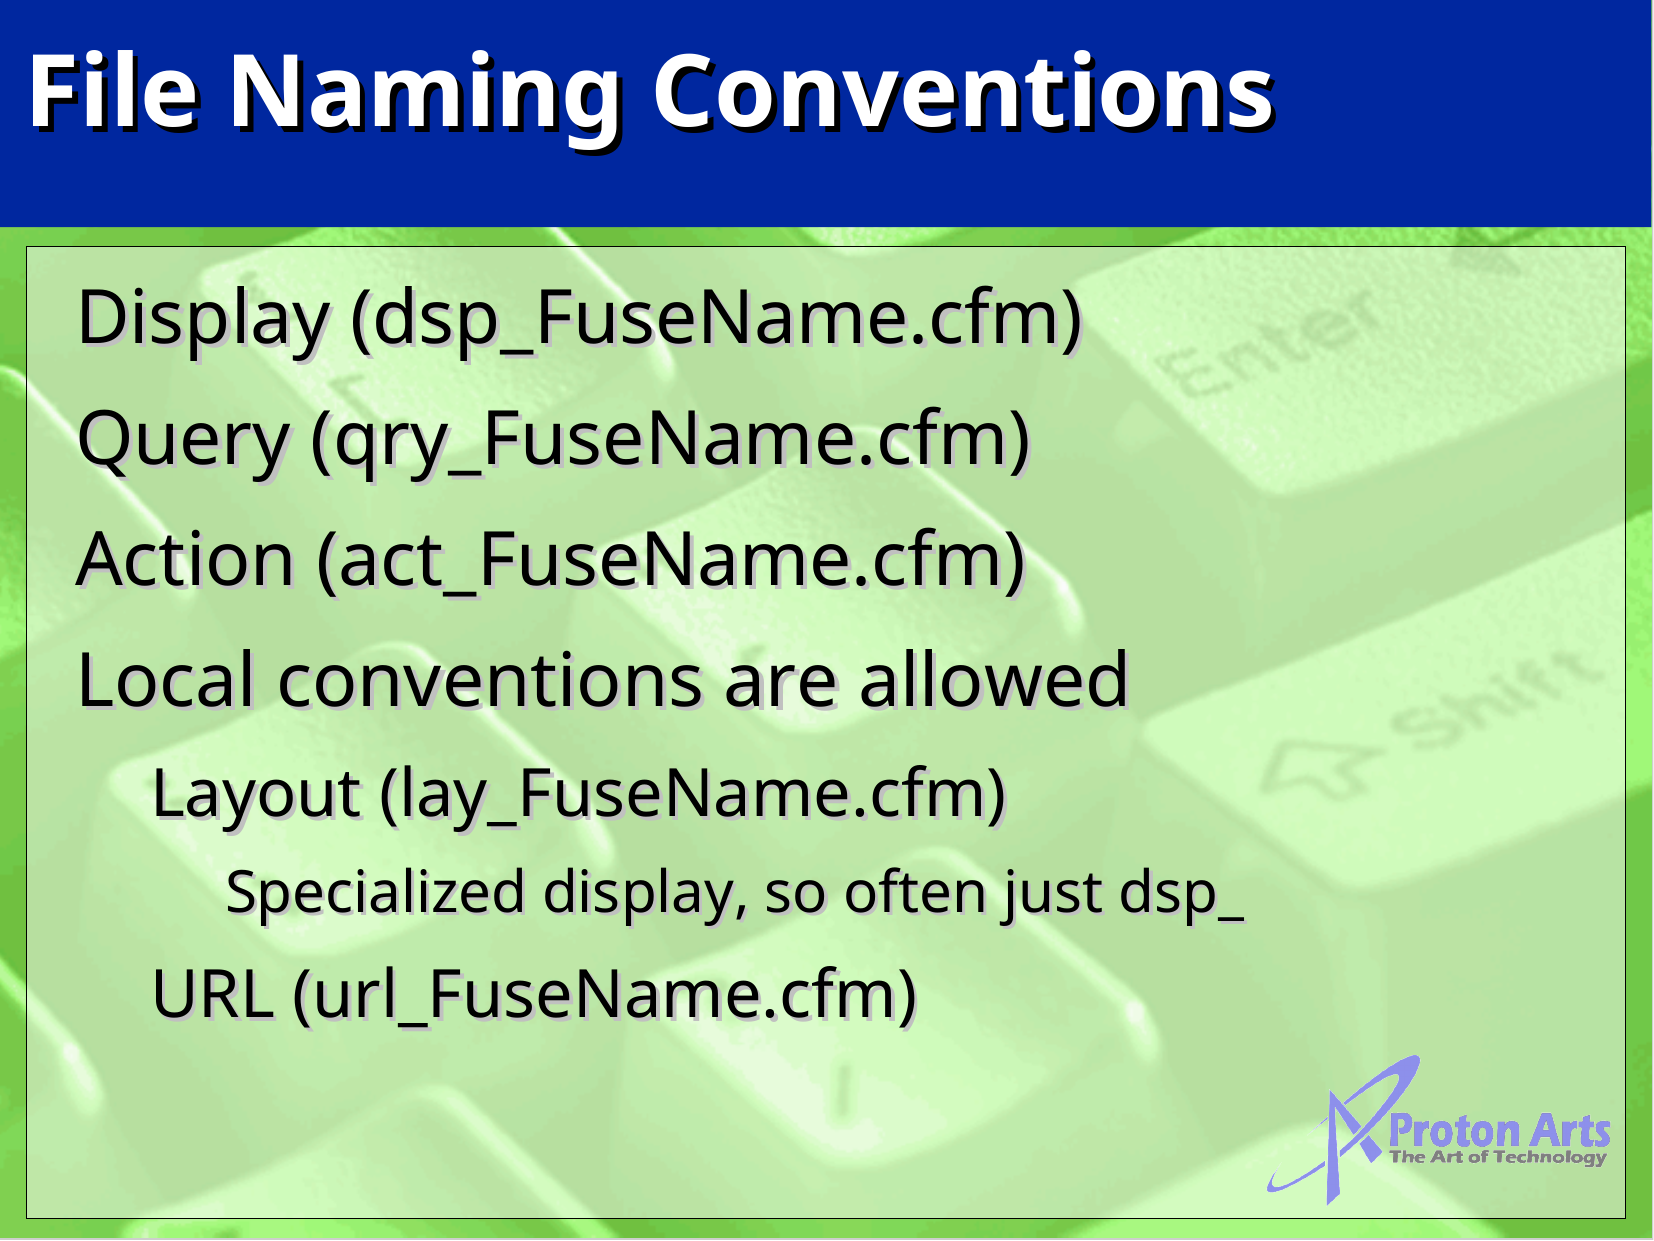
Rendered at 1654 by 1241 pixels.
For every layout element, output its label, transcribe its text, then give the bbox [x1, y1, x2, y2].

title File Naming Conventions [24, 0, 1425, 216]
picture [0, 228, 1652, 1238]
list Display (dsp_FuseName.cfm) Query (qry_FuseName.cfm) Action (act_FuseName.cfm) Local conventions are allowed Layout (lay_FuseName.cfm) Specialized display, so often just dsp_ URL (url_FuseName.cfm) [75, 263, 1425, 1105]
